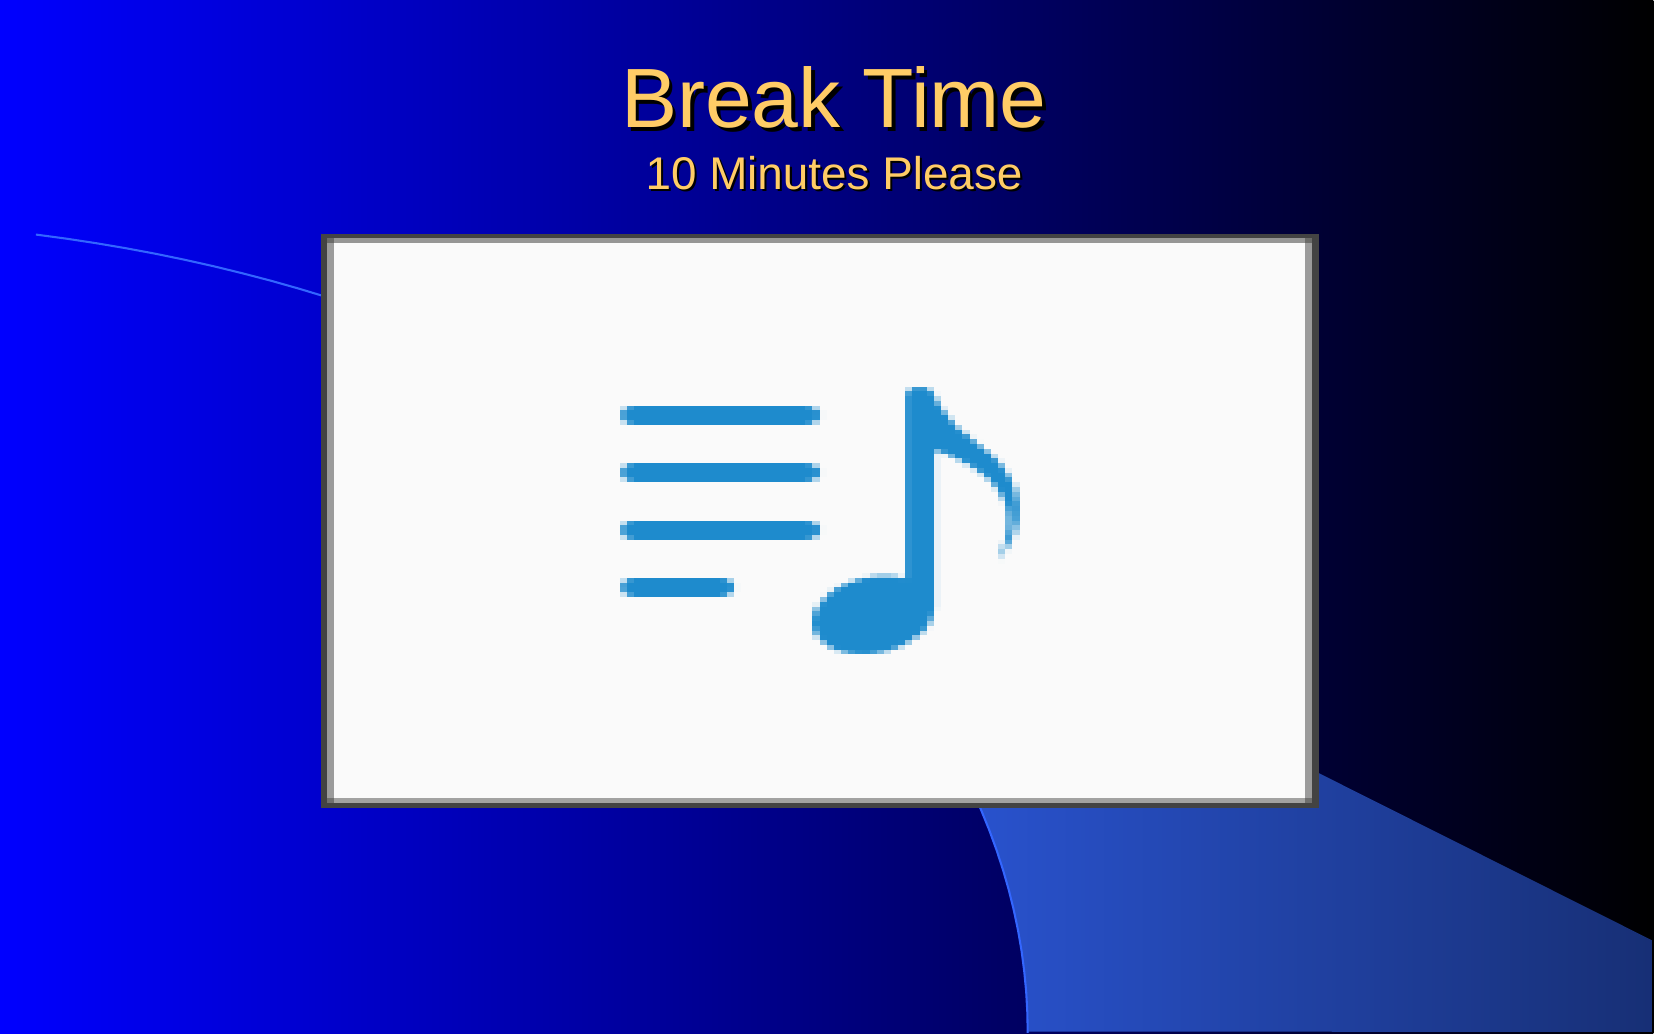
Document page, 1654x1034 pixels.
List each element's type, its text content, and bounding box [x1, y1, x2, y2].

title Break Time 10 Minutes Please [132, 35, 1537, 207]
text_box [320, 233, 1321, 809]
